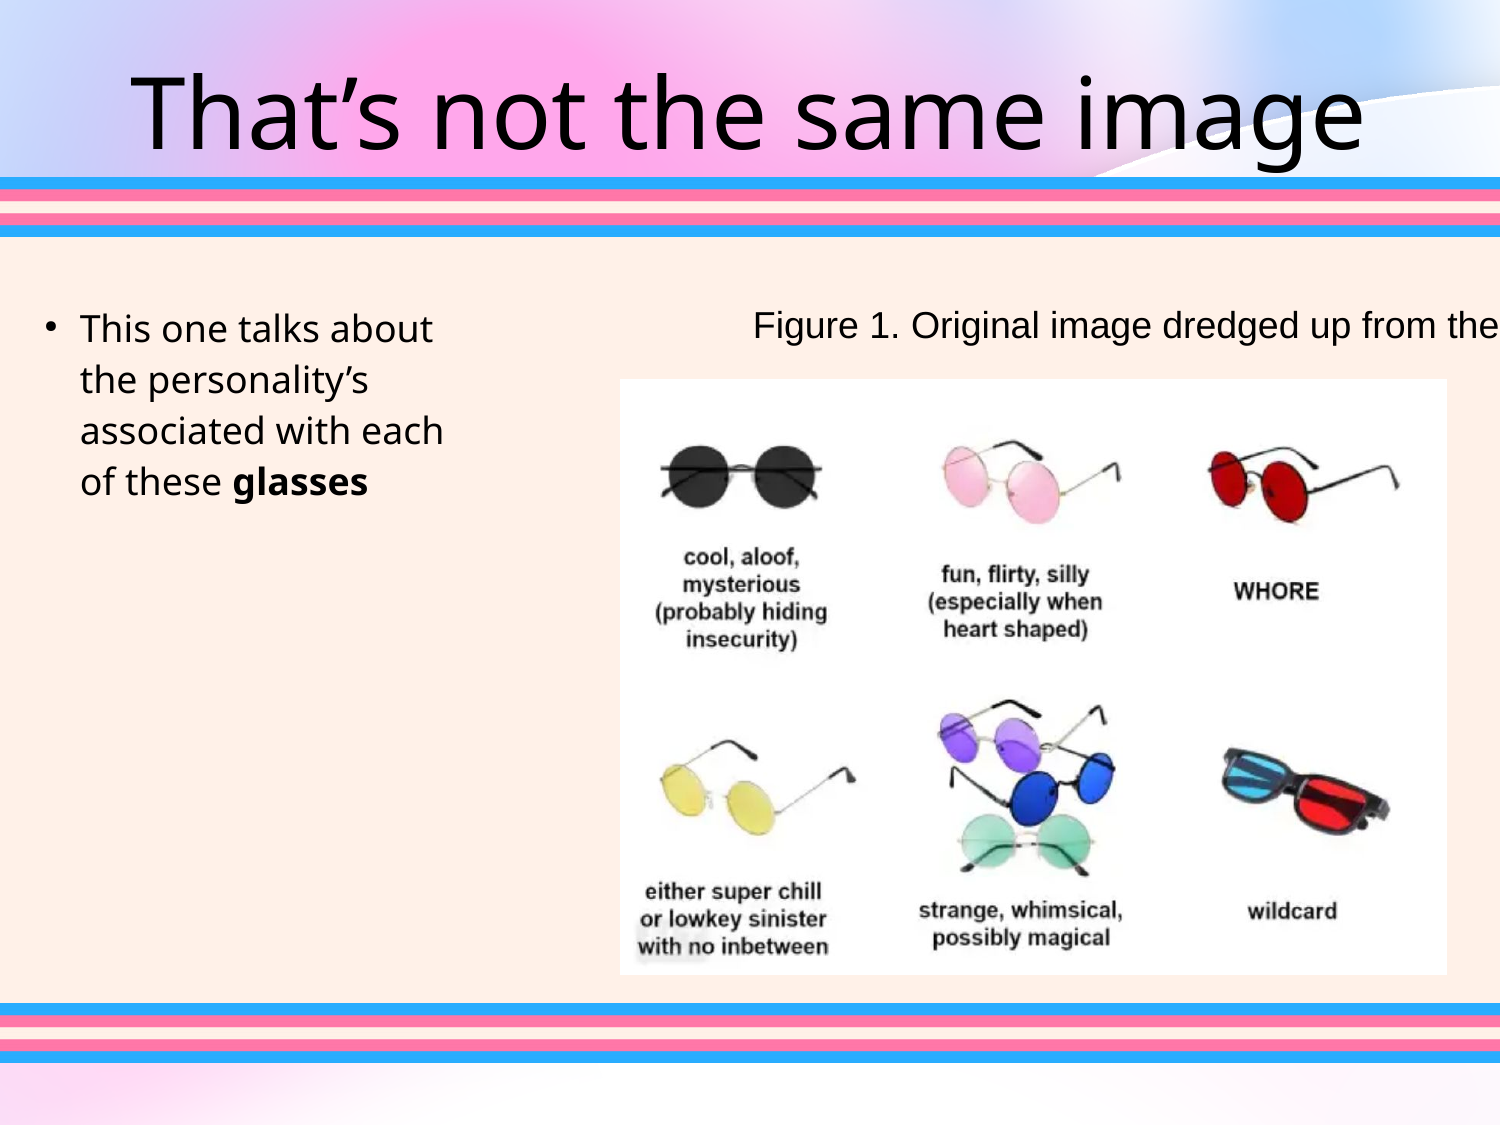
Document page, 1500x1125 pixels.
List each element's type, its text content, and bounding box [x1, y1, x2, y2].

picture [0, 0, 1500, 1125]
text_box Figure 1. Original image dredged up from the [738, 297, 1500, 355]
text_box This one talks about the personality’s associated with each of these glasses [29, 295, 473, 945]
text_box [620, 265, 1418, 380]
title That’s not the same image [73, 43, 1424, 177]
